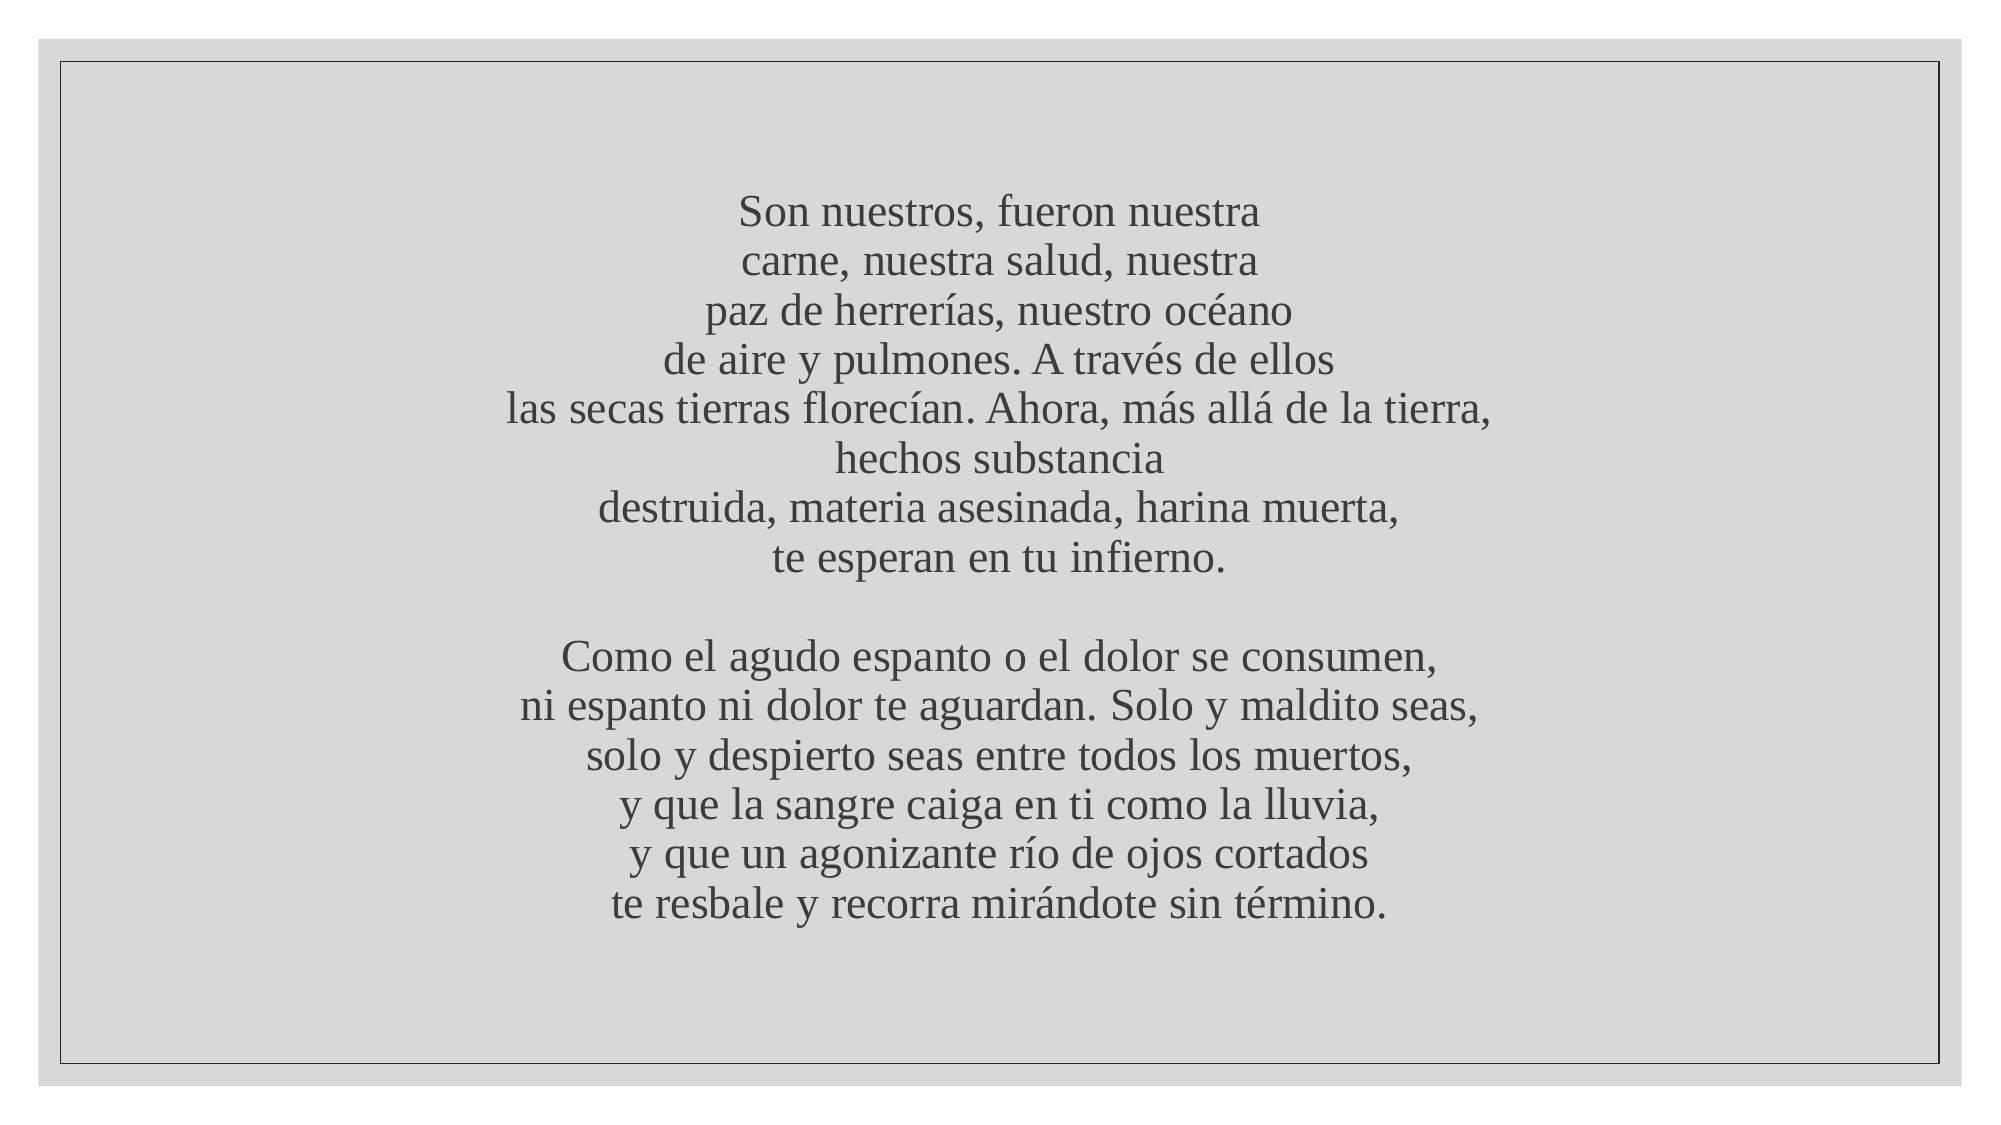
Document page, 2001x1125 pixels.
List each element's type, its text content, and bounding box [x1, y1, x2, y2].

list Son nuestros, fueron nuestra carne, nuestra salud, nuestra paz de herrerías, nuestro océano de aire y pulmones. A través de ellos las secas tierras florecían. Ahora, más allá de la tierra, hechos substancia destruida, materia asesinada, harina muerta, te esperan en tu infierno. Como el agudo espanto o el dolor se consumen, ni espanto ni dolor te aguardan. Solo y maldito seas, solo y despierto seas entre todos los muertos, y que la sangre caiga en ti como la lluvia, y que un agonizante río de ojos cortados te resbale y recorra mirándote sin término. [174, 179, 1825, 977]
